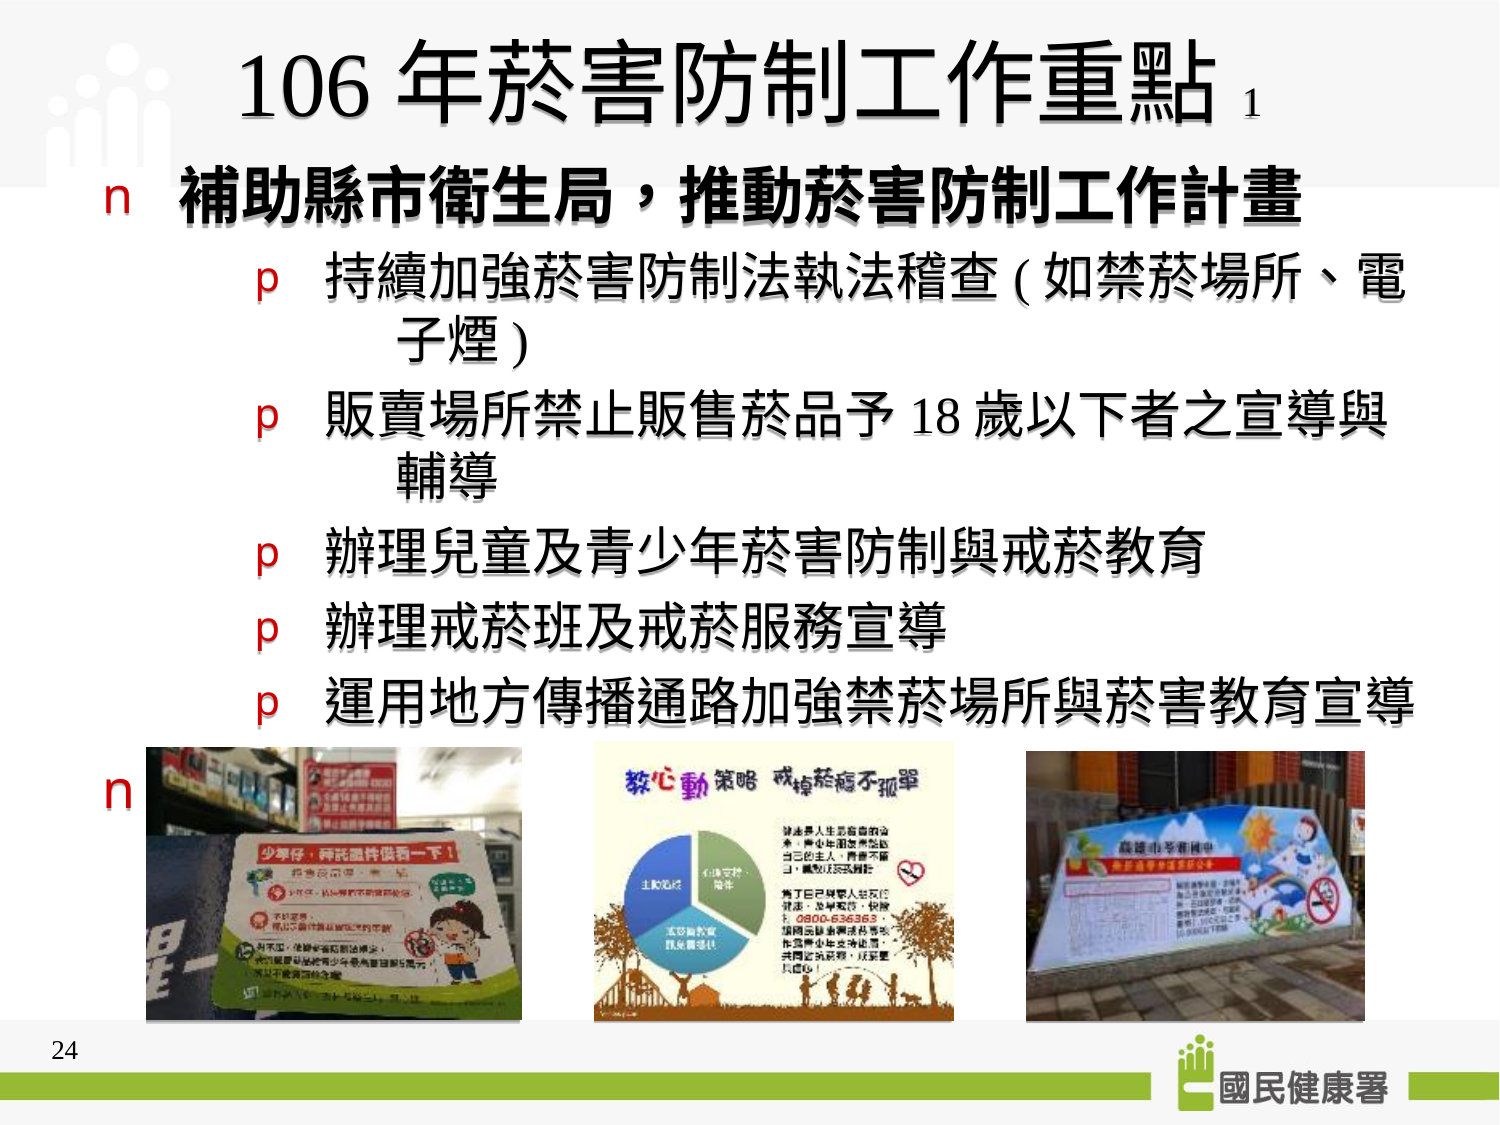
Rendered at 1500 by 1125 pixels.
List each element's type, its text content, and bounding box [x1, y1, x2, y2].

picture [146, 747, 522, 1021]
picture [594, 741, 954, 1021]
title 106年菸害防制工作重點1 [87, 17, 1410, 123]
picture [1026, 751, 1365, 1021]
list 補助縣市衛生局，推動菸害防制工作計畫 持續加強菸害防制法執法稽查(如禁菸場所、電子煙) 販賣場所禁止販售菸品予18歲以下者之宣導與輔導 辦理兒童及青少年菸害防制與戒菸教育 辦理戒菸班及戒菸服務宣導 運用地方傳播通路加強禁菸場所與菸害教育宣導 [87, 148, 1438, 884]
text_box 24 [36, 1024, 533, 1103]
